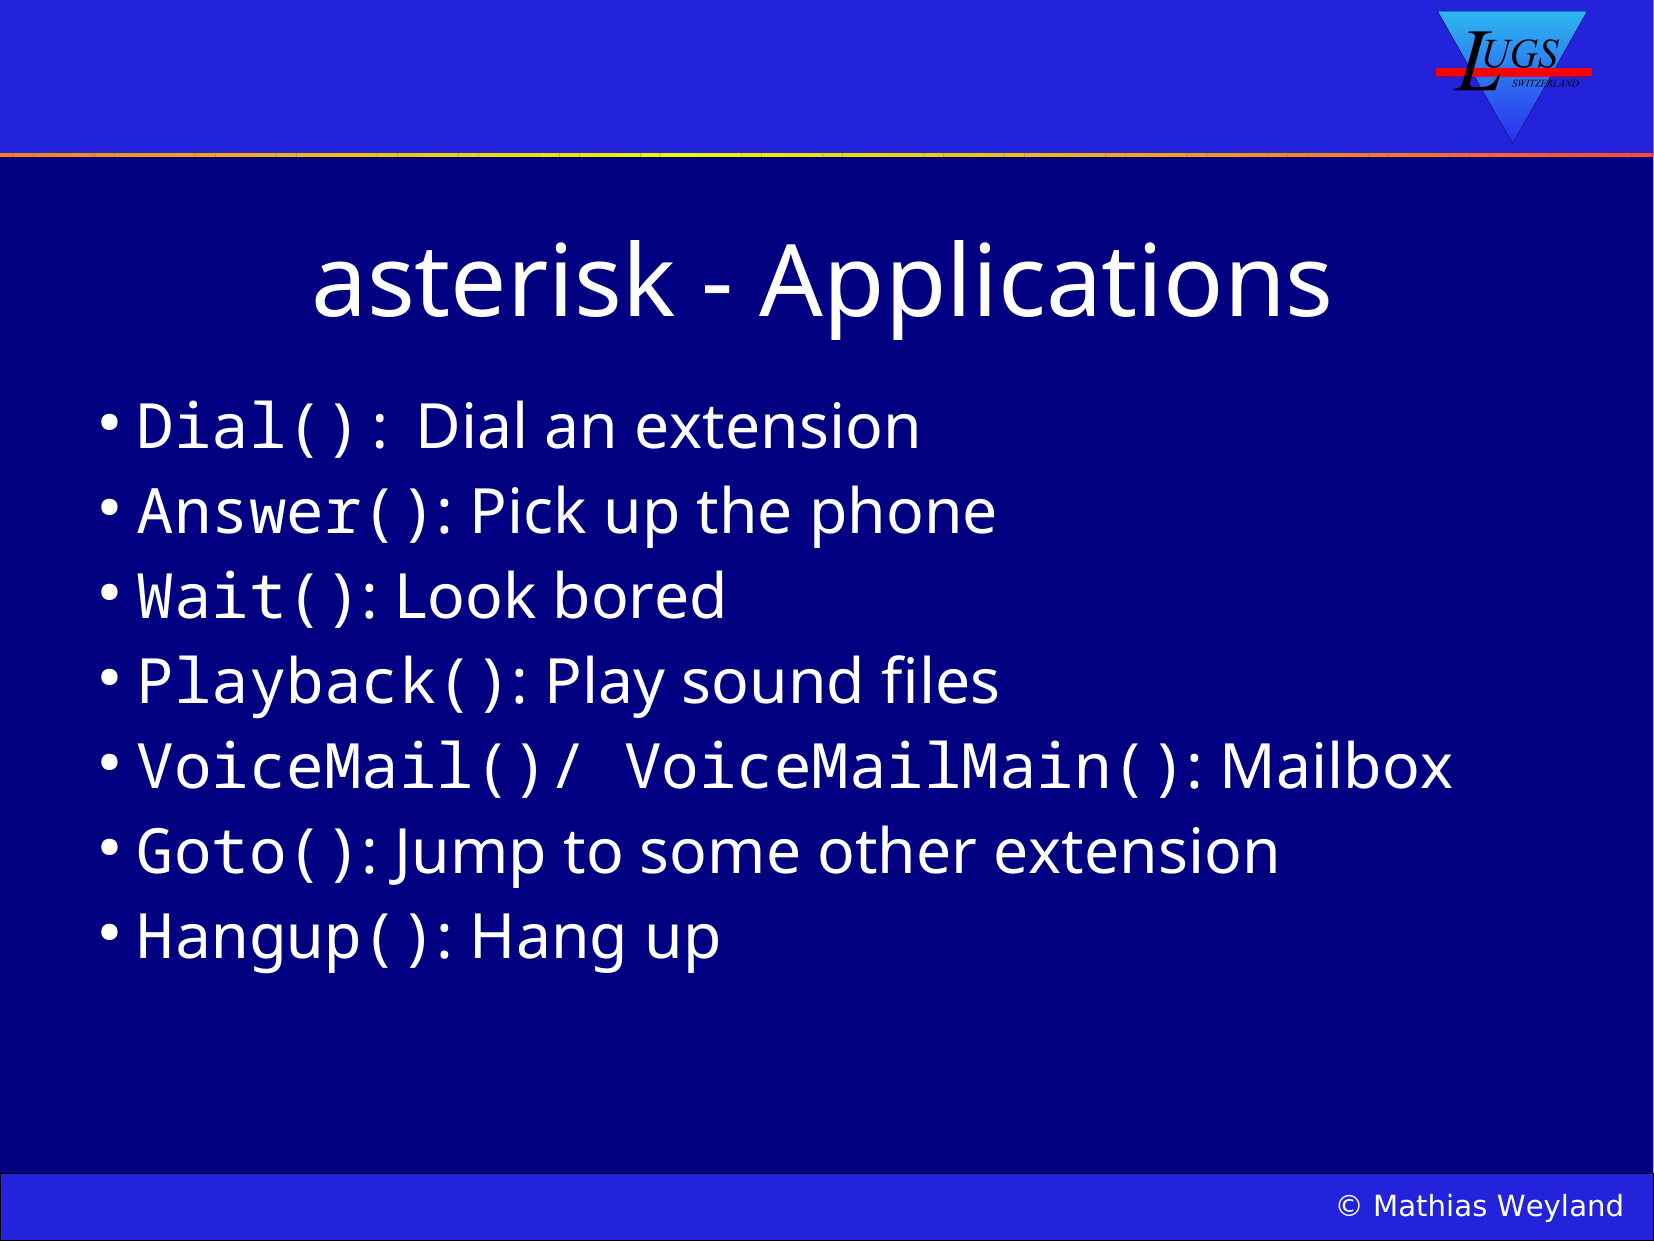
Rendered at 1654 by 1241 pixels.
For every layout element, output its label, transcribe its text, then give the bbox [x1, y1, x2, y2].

text_box [0, 0, 1654, 157]
text_box © Mathias Weyland [1334, 1189, 1644, 1241]
picture [1436, 11, 1592, 144]
text_box asterisk - Applications [44, 209, 1602, 370]
text_box Dial(): Dial an extension Answer(): Pick up the phone Wait(): Look bored Playback(): Play sound files VoiceMail()/ VoiceMailMain(): Mailbox Goto(): Jump to some other extension Hangup(): Hang up [98, 381, 1636, 1082]
text_box [0, 1173, 1654, 1241]
